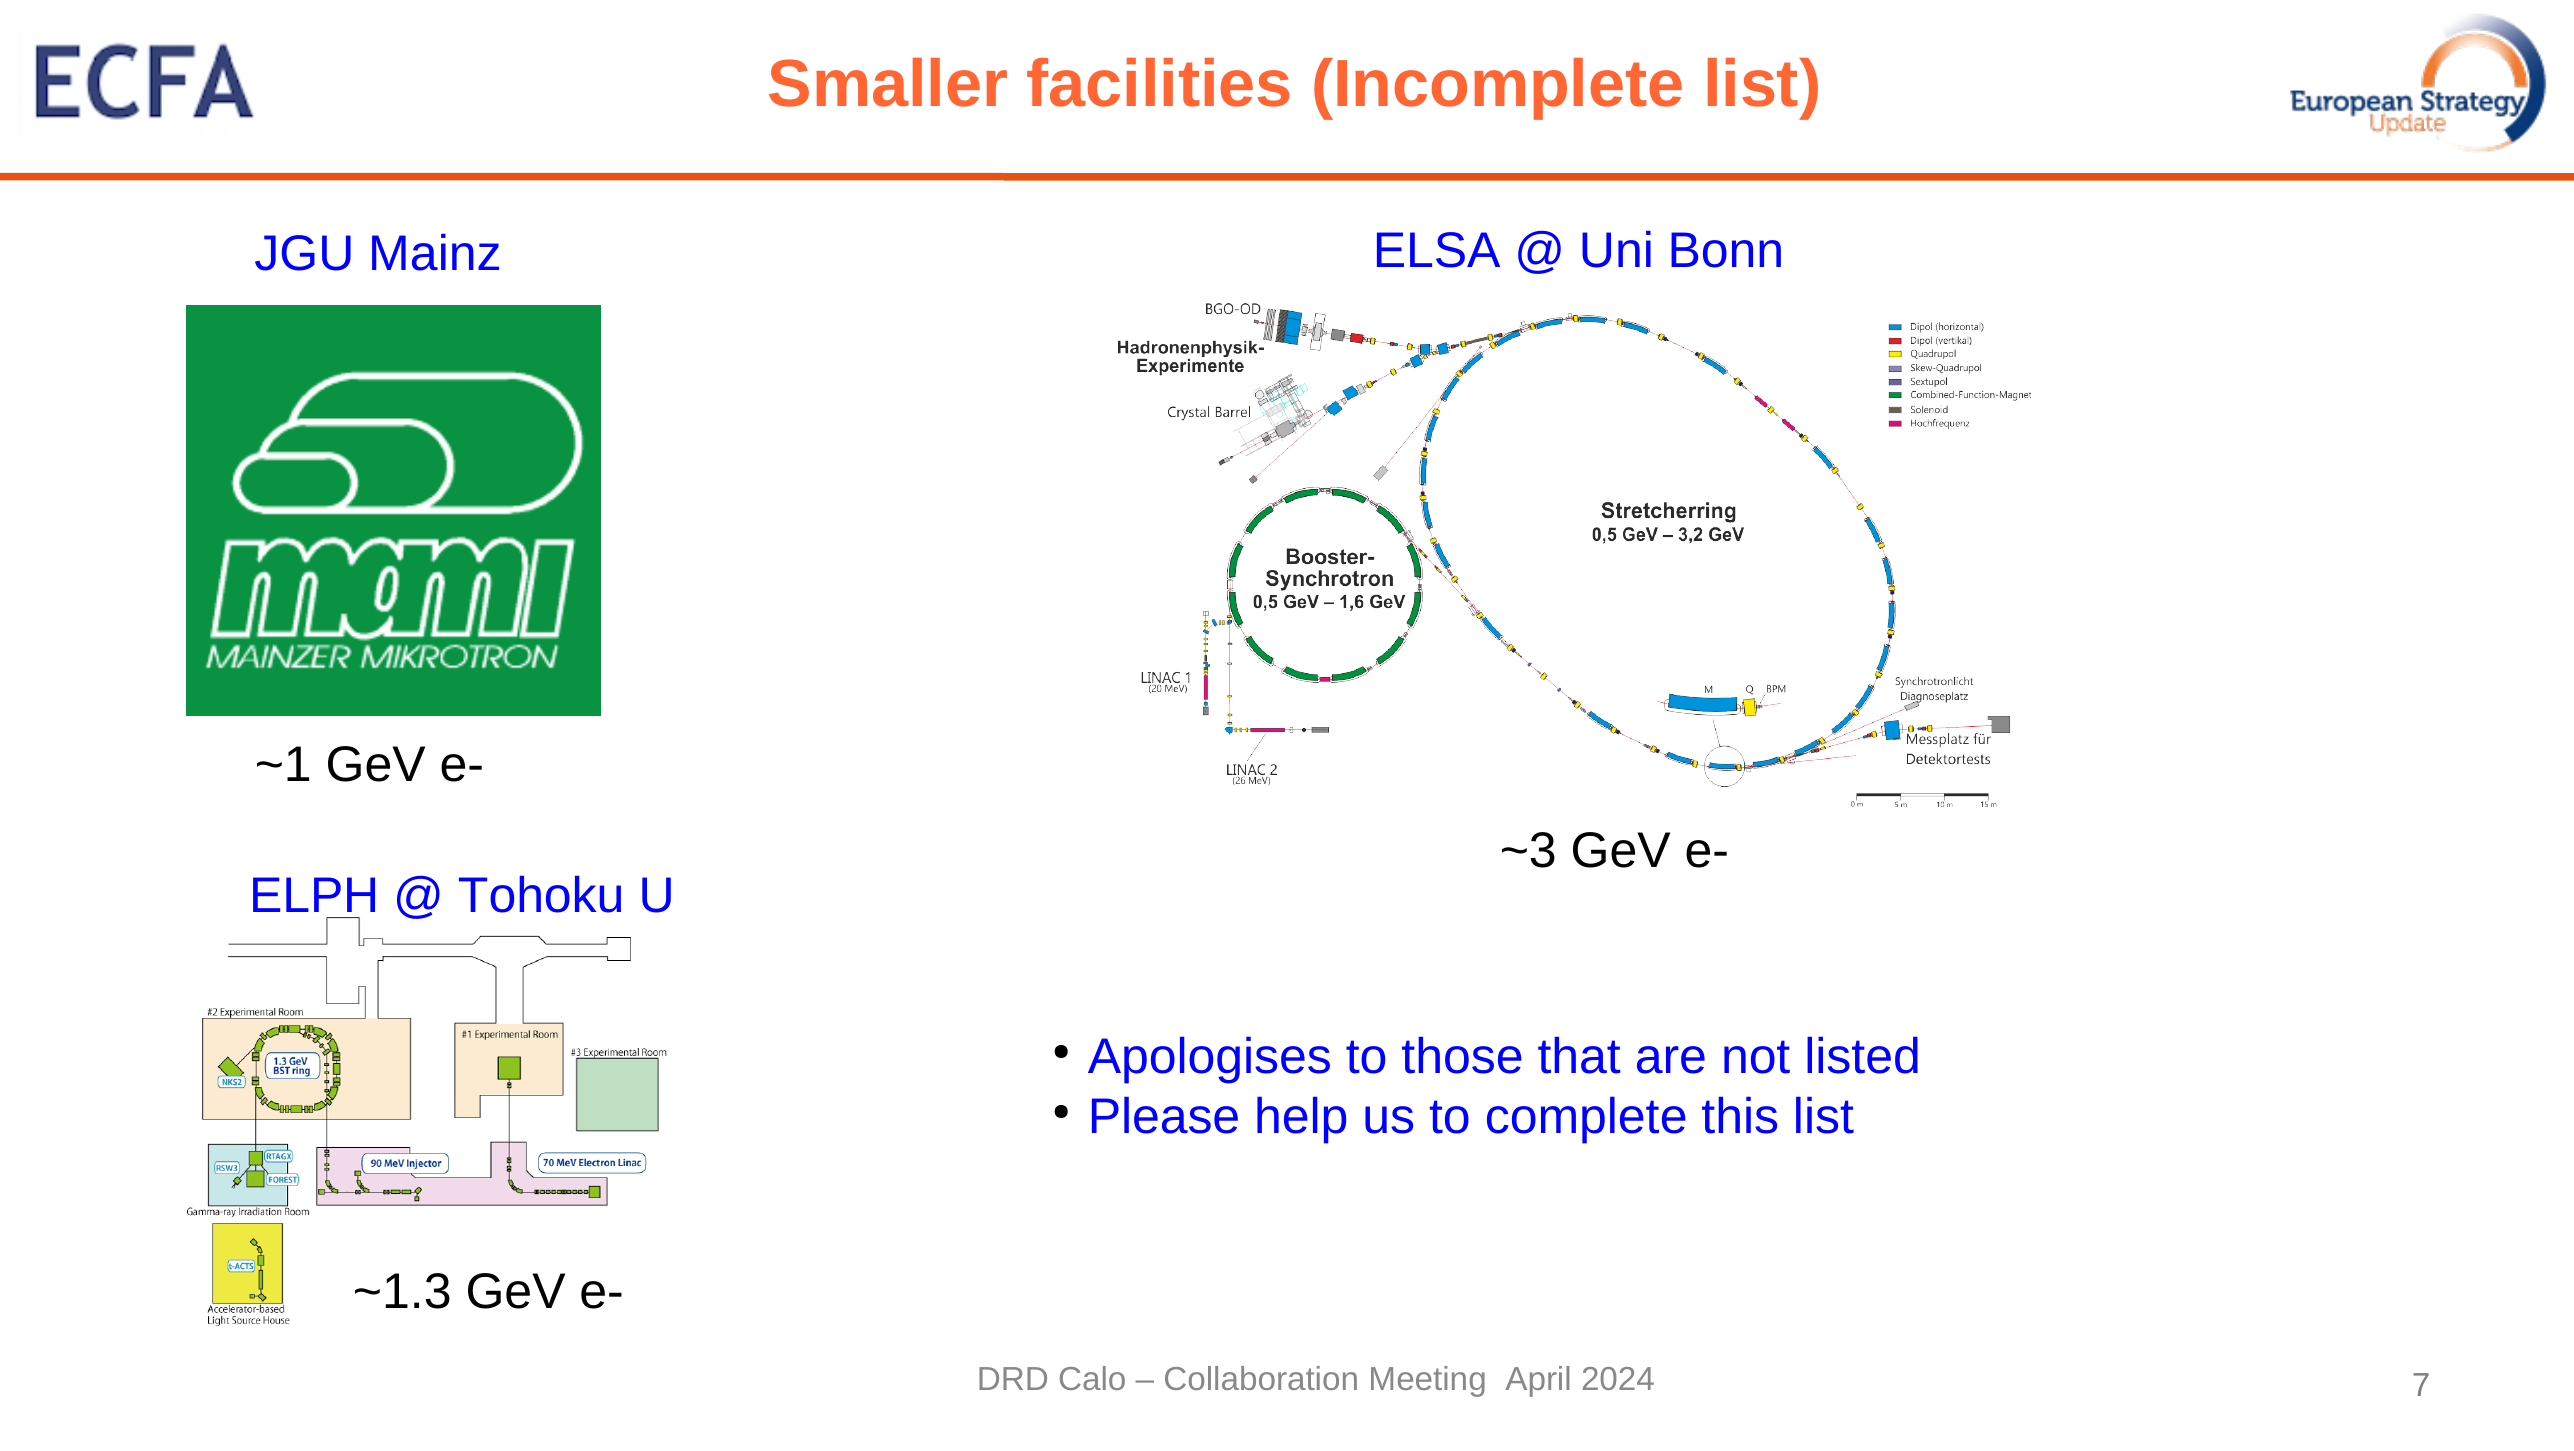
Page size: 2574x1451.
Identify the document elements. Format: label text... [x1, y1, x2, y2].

picture [2289, 0, 2548, 217]
text_box JGU Mainz [239, 213, 517, 289]
text_box ~3 GeV e- [1485, 810, 1762, 886]
text_box ~1.3 GeV e- [338, 1251, 684, 1387]
text_box ELPH @ Tohoku U [234, 855, 691, 930]
text_box ELSA @ Uni Bonn [1358, 210, 1801, 286]
picture [186, 305, 601, 716]
text_box Apologises to those that are not listed Please help us to complete this list [1037, 1016, 1938, 1152]
title Smaller facilities (Incomplete list) [222, 0, 2368, 168]
picture [1118, 303, 2031, 807]
picture [18, 31, 222, 139]
picture [174, 914, 684, 1329]
text_box ~1 GeV e- [240, 724, 517, 800]
